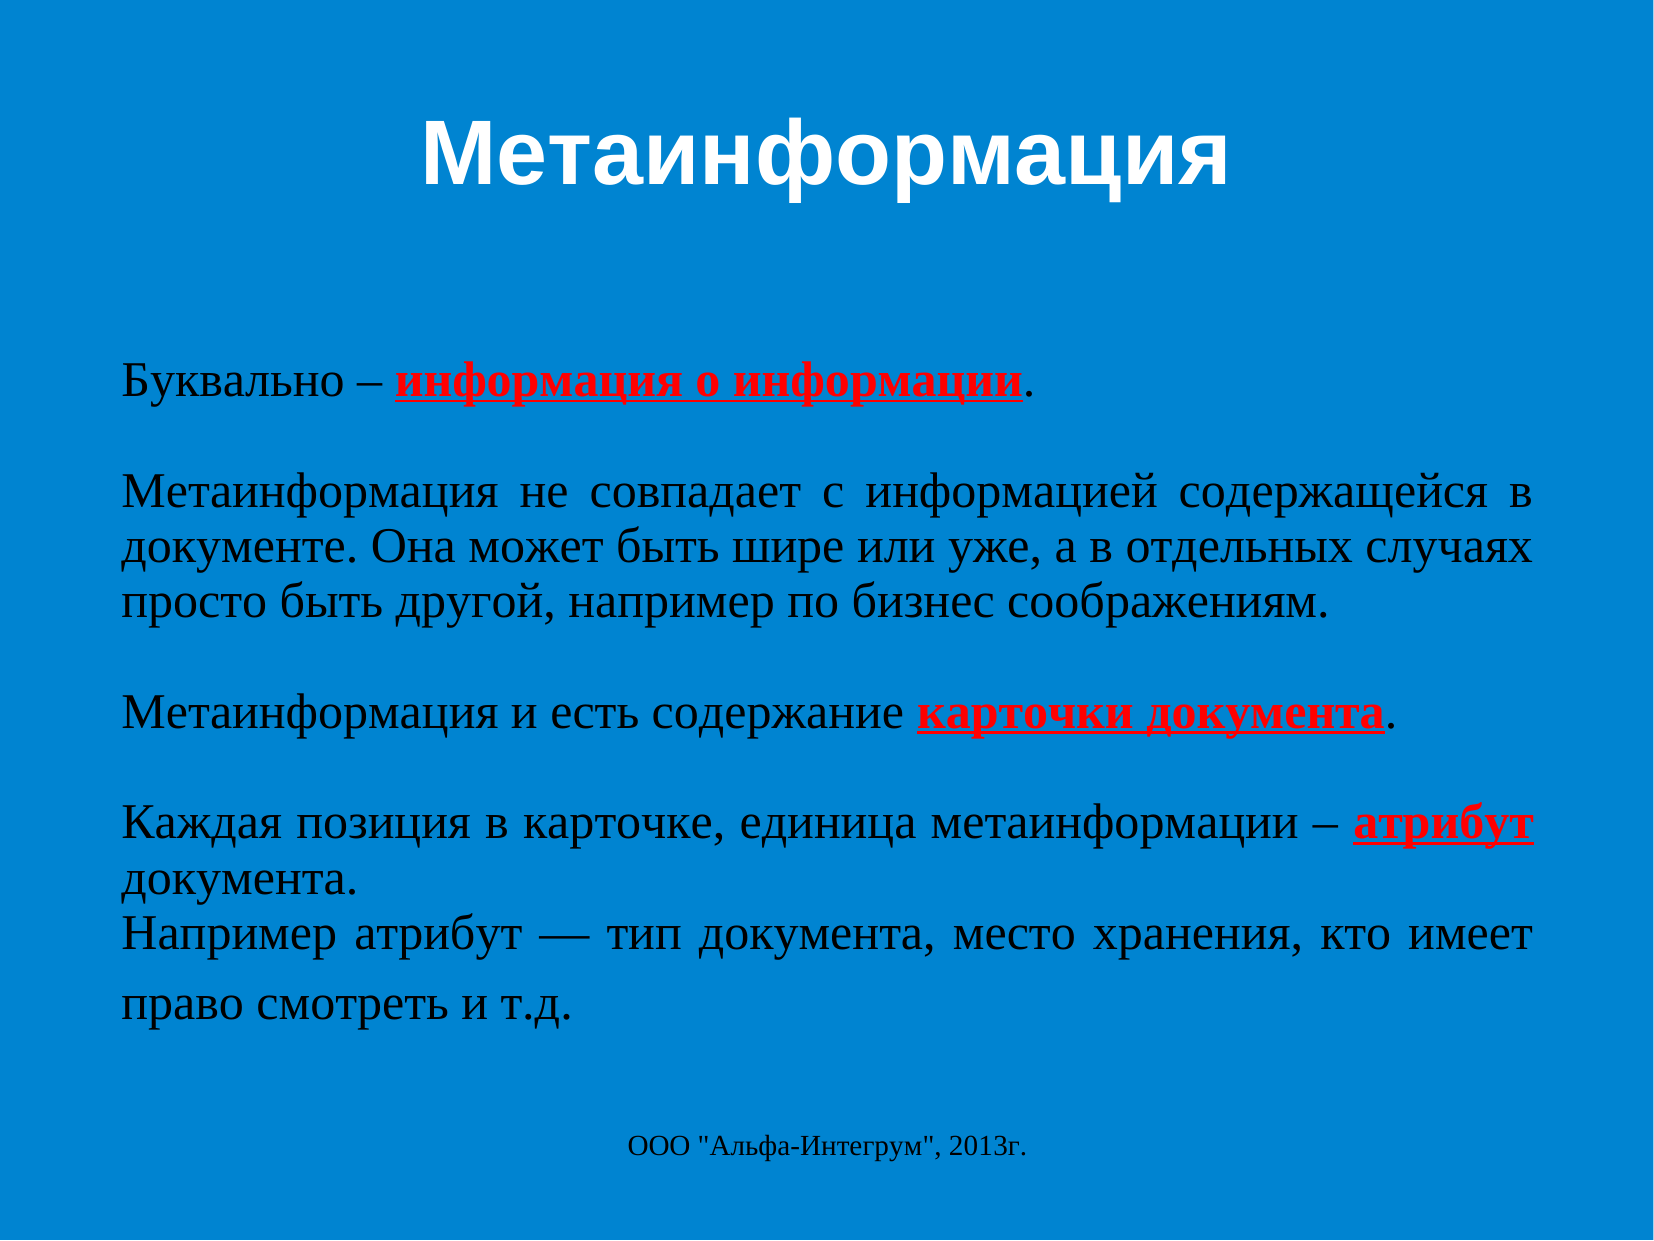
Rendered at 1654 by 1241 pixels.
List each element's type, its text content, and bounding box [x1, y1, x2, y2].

title Метаинформация [82, 49, 1571, 257]
subtitle Буквально – информация о информации. Метаинформация не совпадает с информацией содержащейся в документе. Она может быть шире или уже, а в отдельных случаях просто быть другой, например по бизнес соображениям. Метаинформация и есть содержание карточки документа. Каждая позиция в карточке, единица метаинформации – атрибут документа. Например атрибут — тип документа, место хранения, кто имеет право смотреть и т.д. [121, 352, 1534, 1156]
